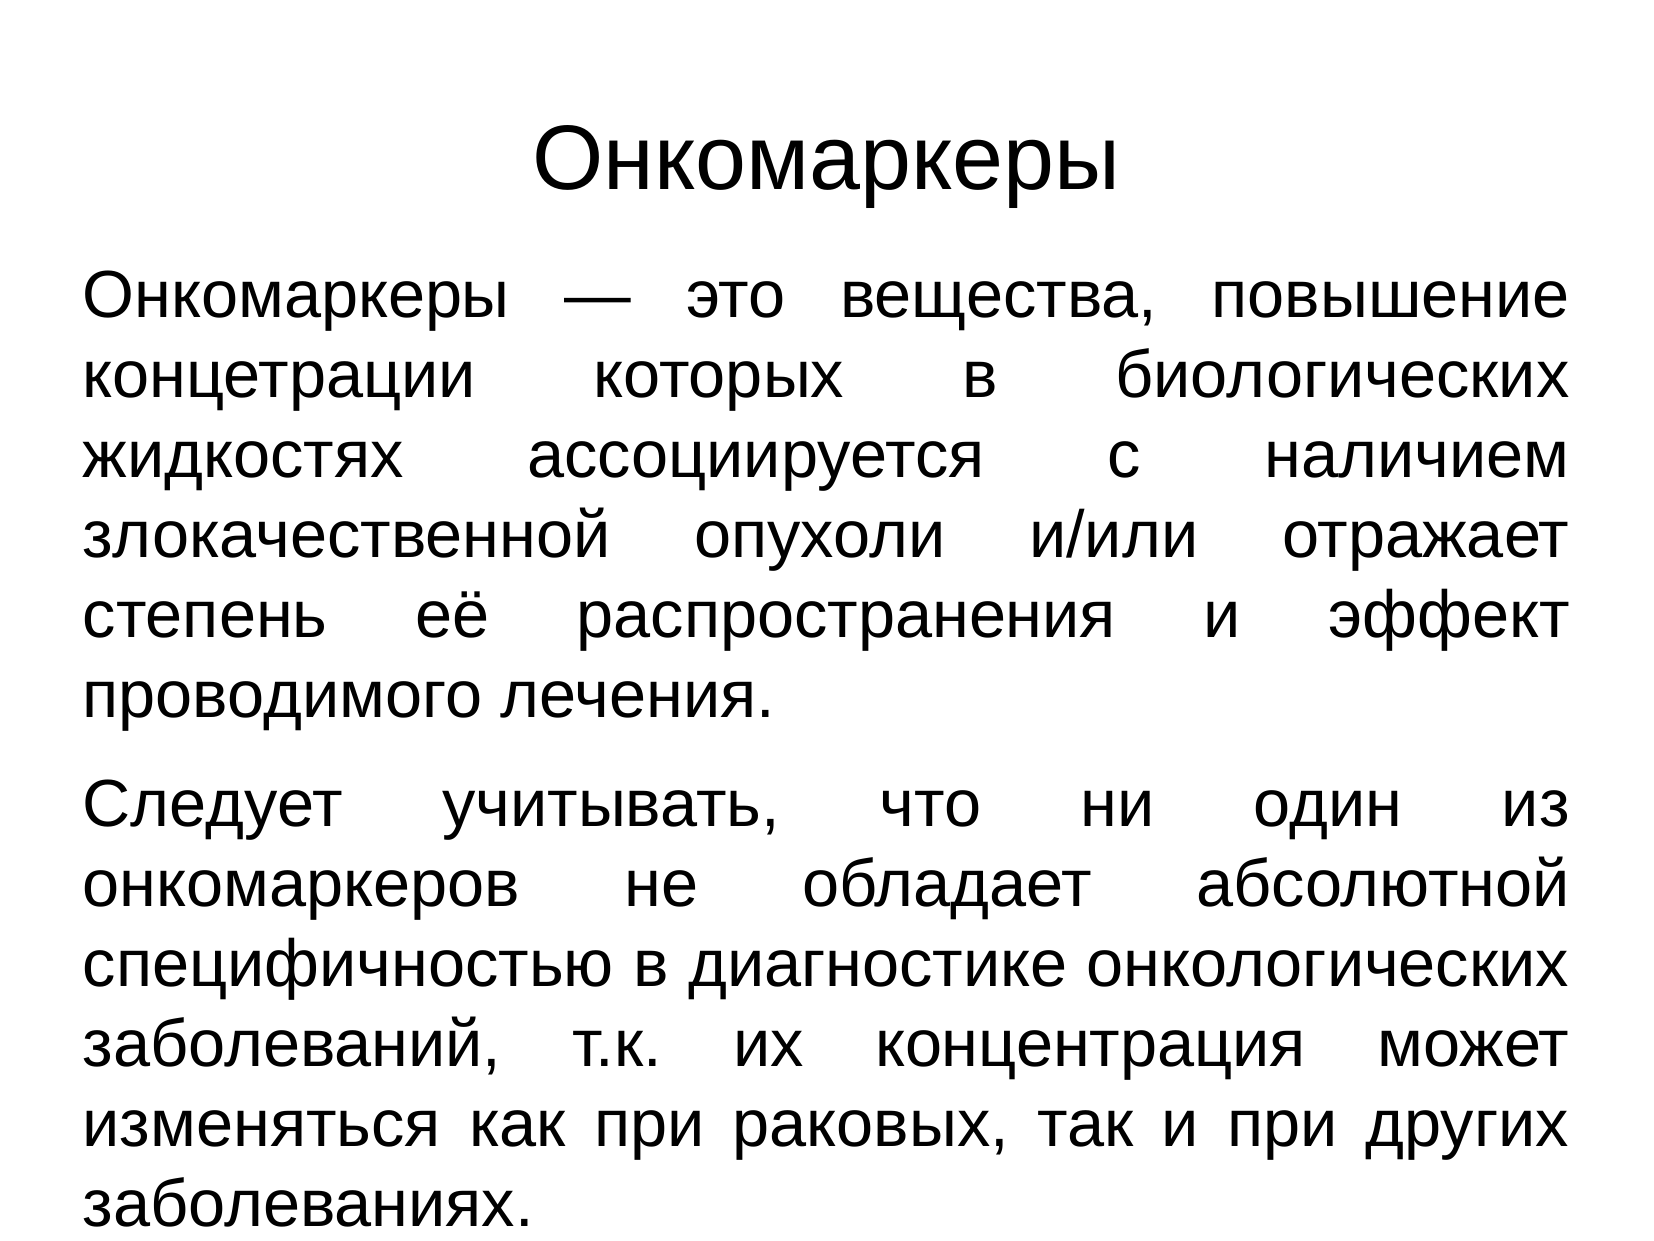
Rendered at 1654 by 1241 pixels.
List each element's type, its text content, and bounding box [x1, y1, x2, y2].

subtitle Онкомаркеры — это вещества, повышение концетрации которых в биологических жидкостях ассоциируется с наличием злокачественной опухоли и/или отражает степень её распространения и эффект проводимого лечения. Следует учитывать, что ни один из онкомаркеров не обладает абсолютной специфичностью в диагностике онкологических заболеваний, т.к. их концентрация может изменяться как при раковых, так и при других заболеваниях. [82, 250, 1571, 1149]
title Онкомаркеры [82, 56, 1571, 250]
